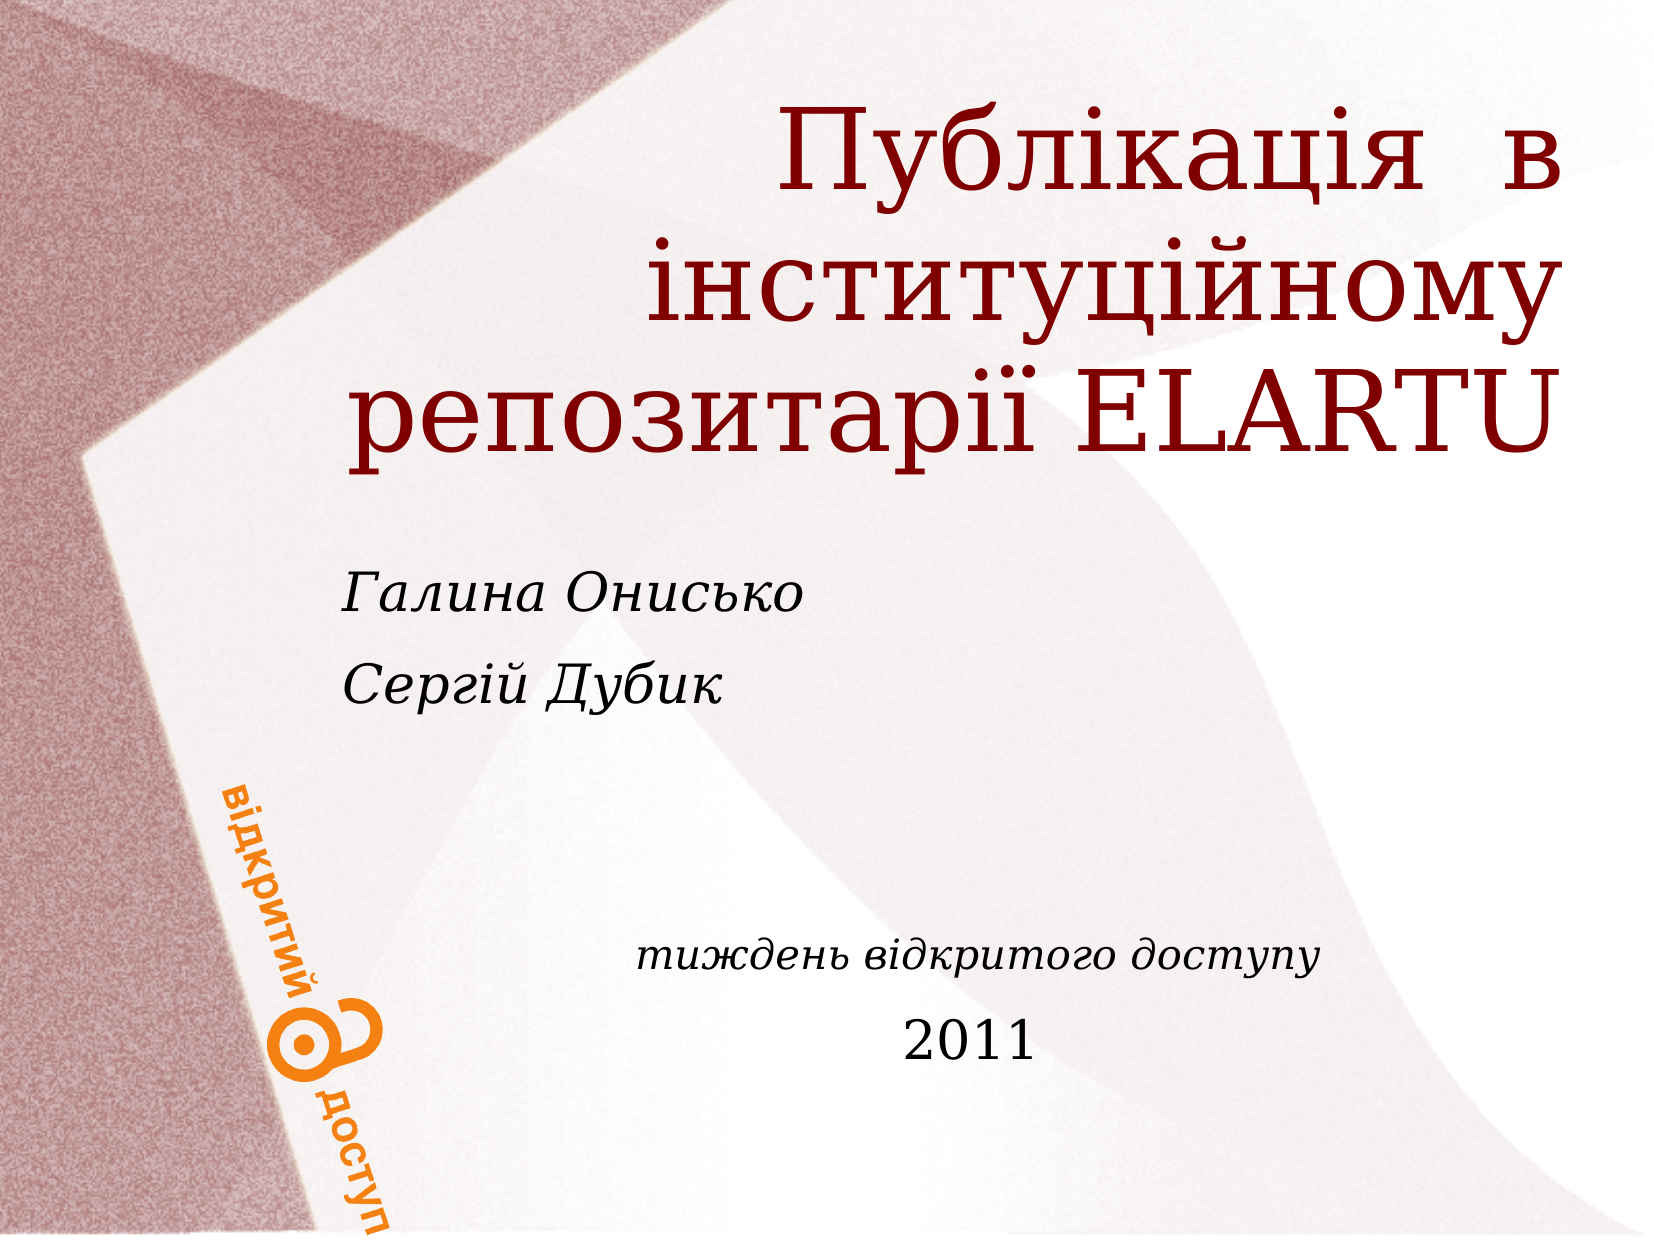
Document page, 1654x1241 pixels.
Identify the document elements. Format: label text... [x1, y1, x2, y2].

picture [0, 0, 1654, 1241]
title Публікація в інституційному репозитарії ELARTU [265, 84, 1565, 478]
list Галина Онисько Сергій Дубик тиждень відкритого доступу 2011 [324, 561, 1601, 1109]
